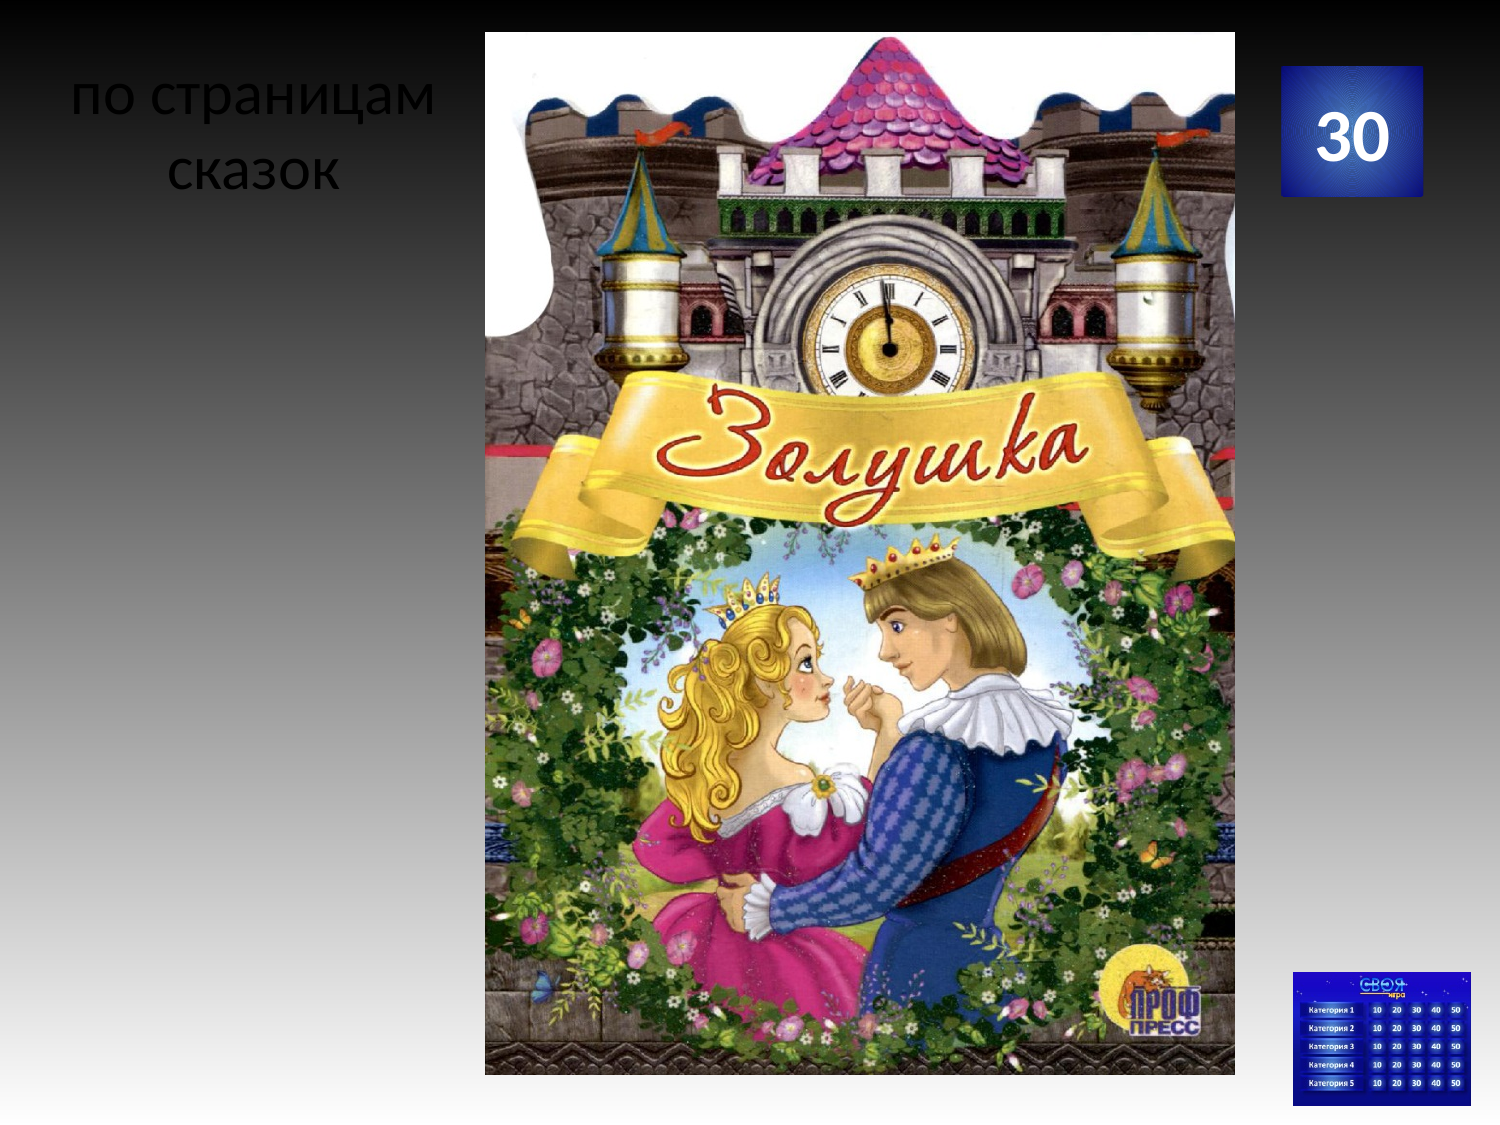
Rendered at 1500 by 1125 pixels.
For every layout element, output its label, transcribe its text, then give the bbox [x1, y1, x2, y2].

text_box 30 [1281, 66, 1424, 197]
picture [485, 32, 1235, 1075]
picture [1293, 972, 1471, 1106]
title по страницам сказок [41, 45, 467, 220]
